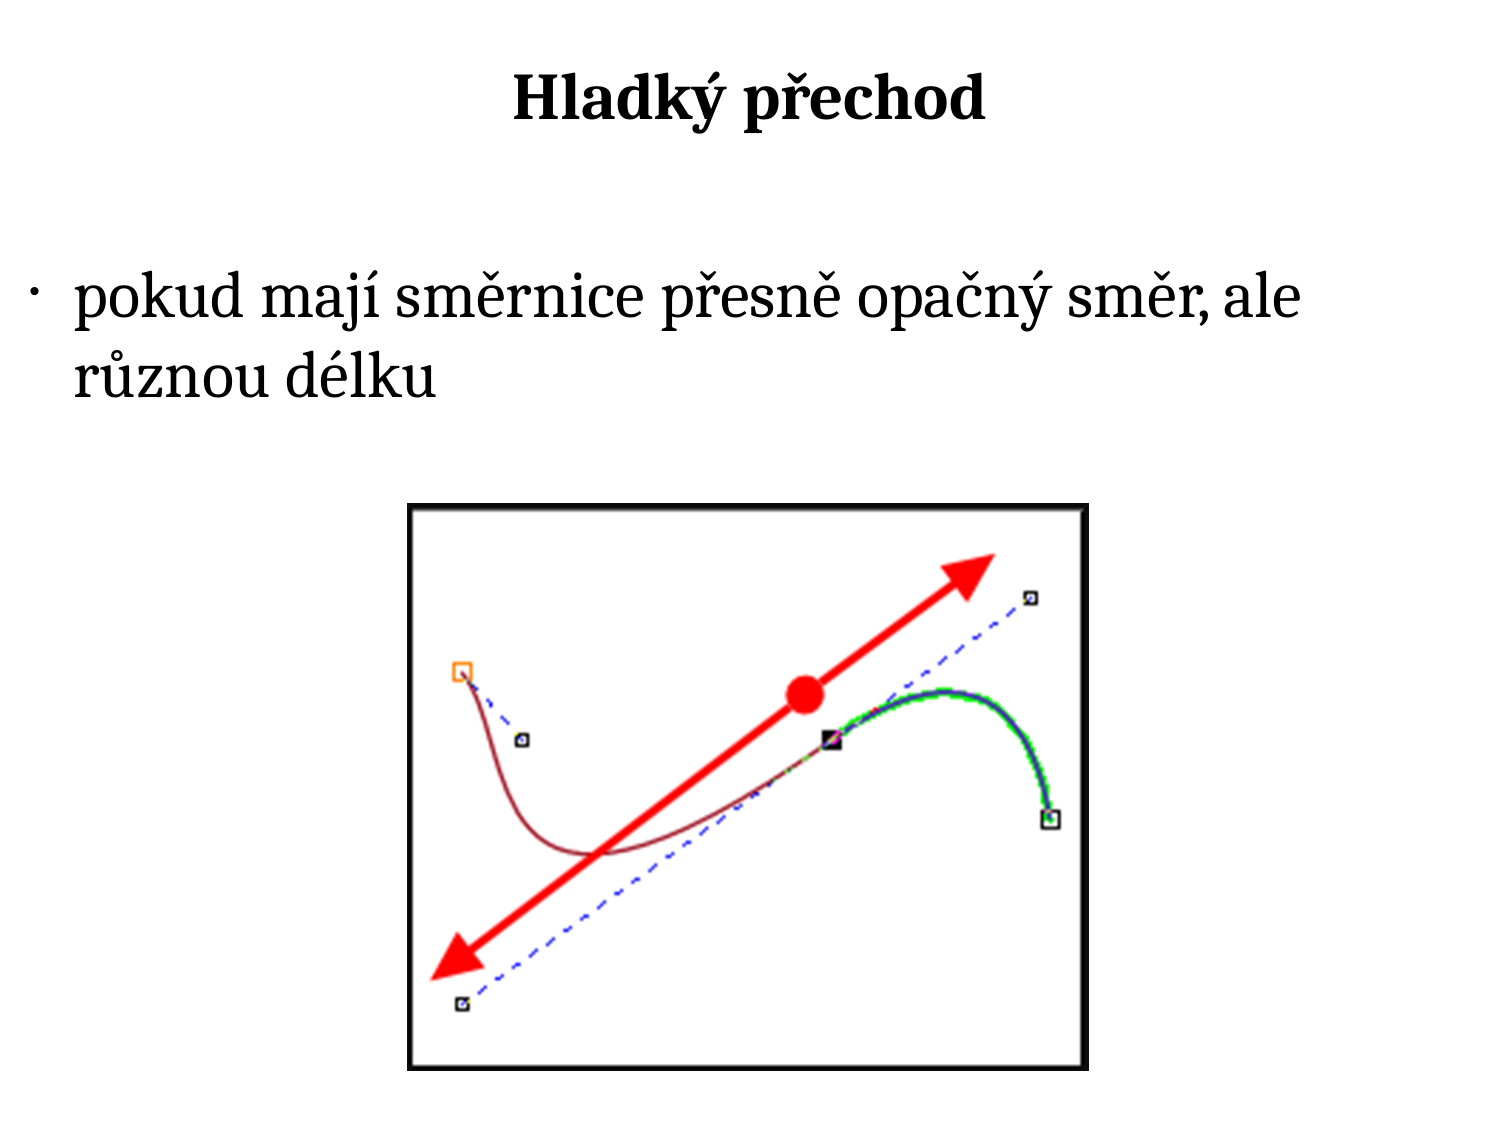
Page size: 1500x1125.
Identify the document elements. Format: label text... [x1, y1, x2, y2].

title Hladký přechod [75, 45, 1425, 233]
text_box pokud mají směrnice přesně opačný směr, ale různou délku [0, 243, 1500, 419]
picture [407, 503, 1089, 1071]
